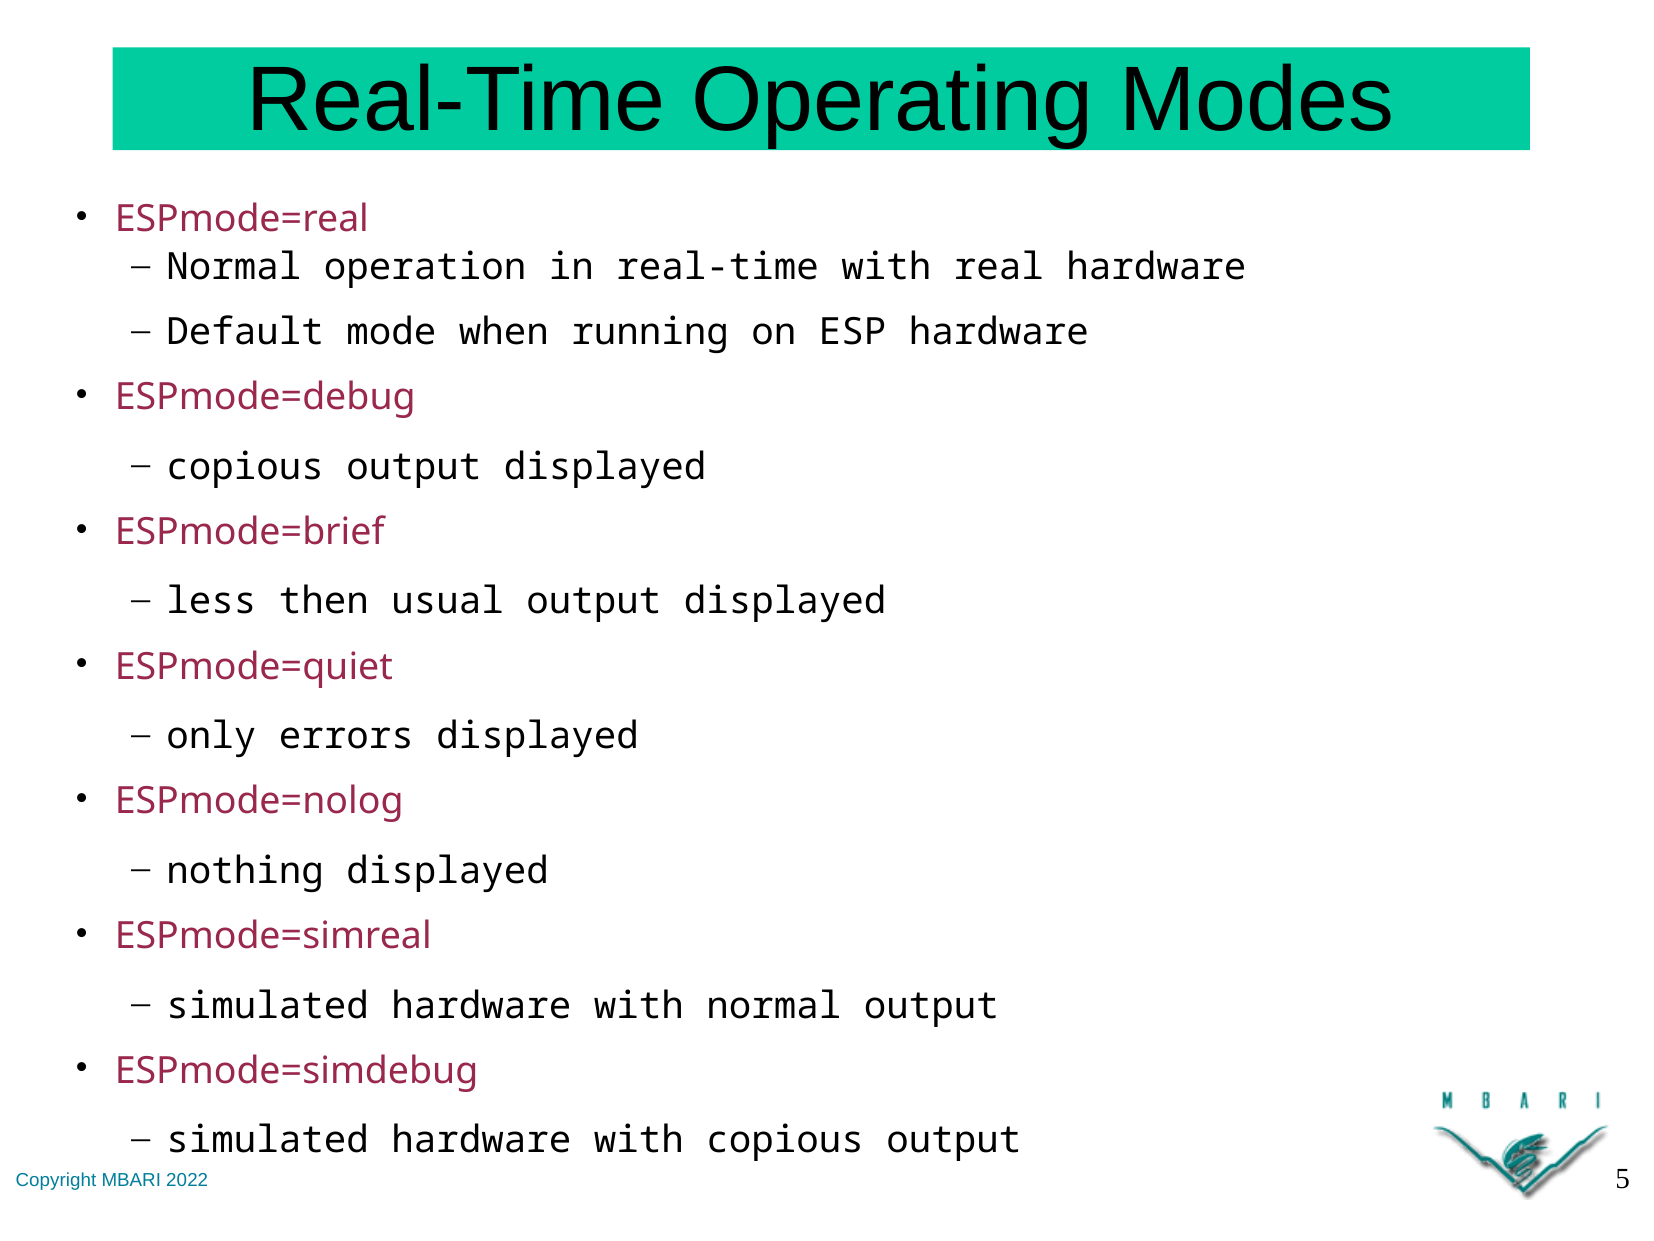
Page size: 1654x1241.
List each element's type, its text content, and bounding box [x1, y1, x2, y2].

title Real-Time Operating Modes [112, 47, 1530, 151]
picture [1426, 1163, 1613, 1200]
list ESPmode=real Normal operation in real-time with real hardware Default mode when running on ESP hardware ESPmode=debug copious output displayed ESPmode=brief less then usual output displayed ESPmode=quiet only errors displayed ESPmode=nolog nothing displayed ESPmode=simreal simulated hardware with normal output ESPmode=simdebug simulated hardware with copious output [75, 194, 1651, 1163]
